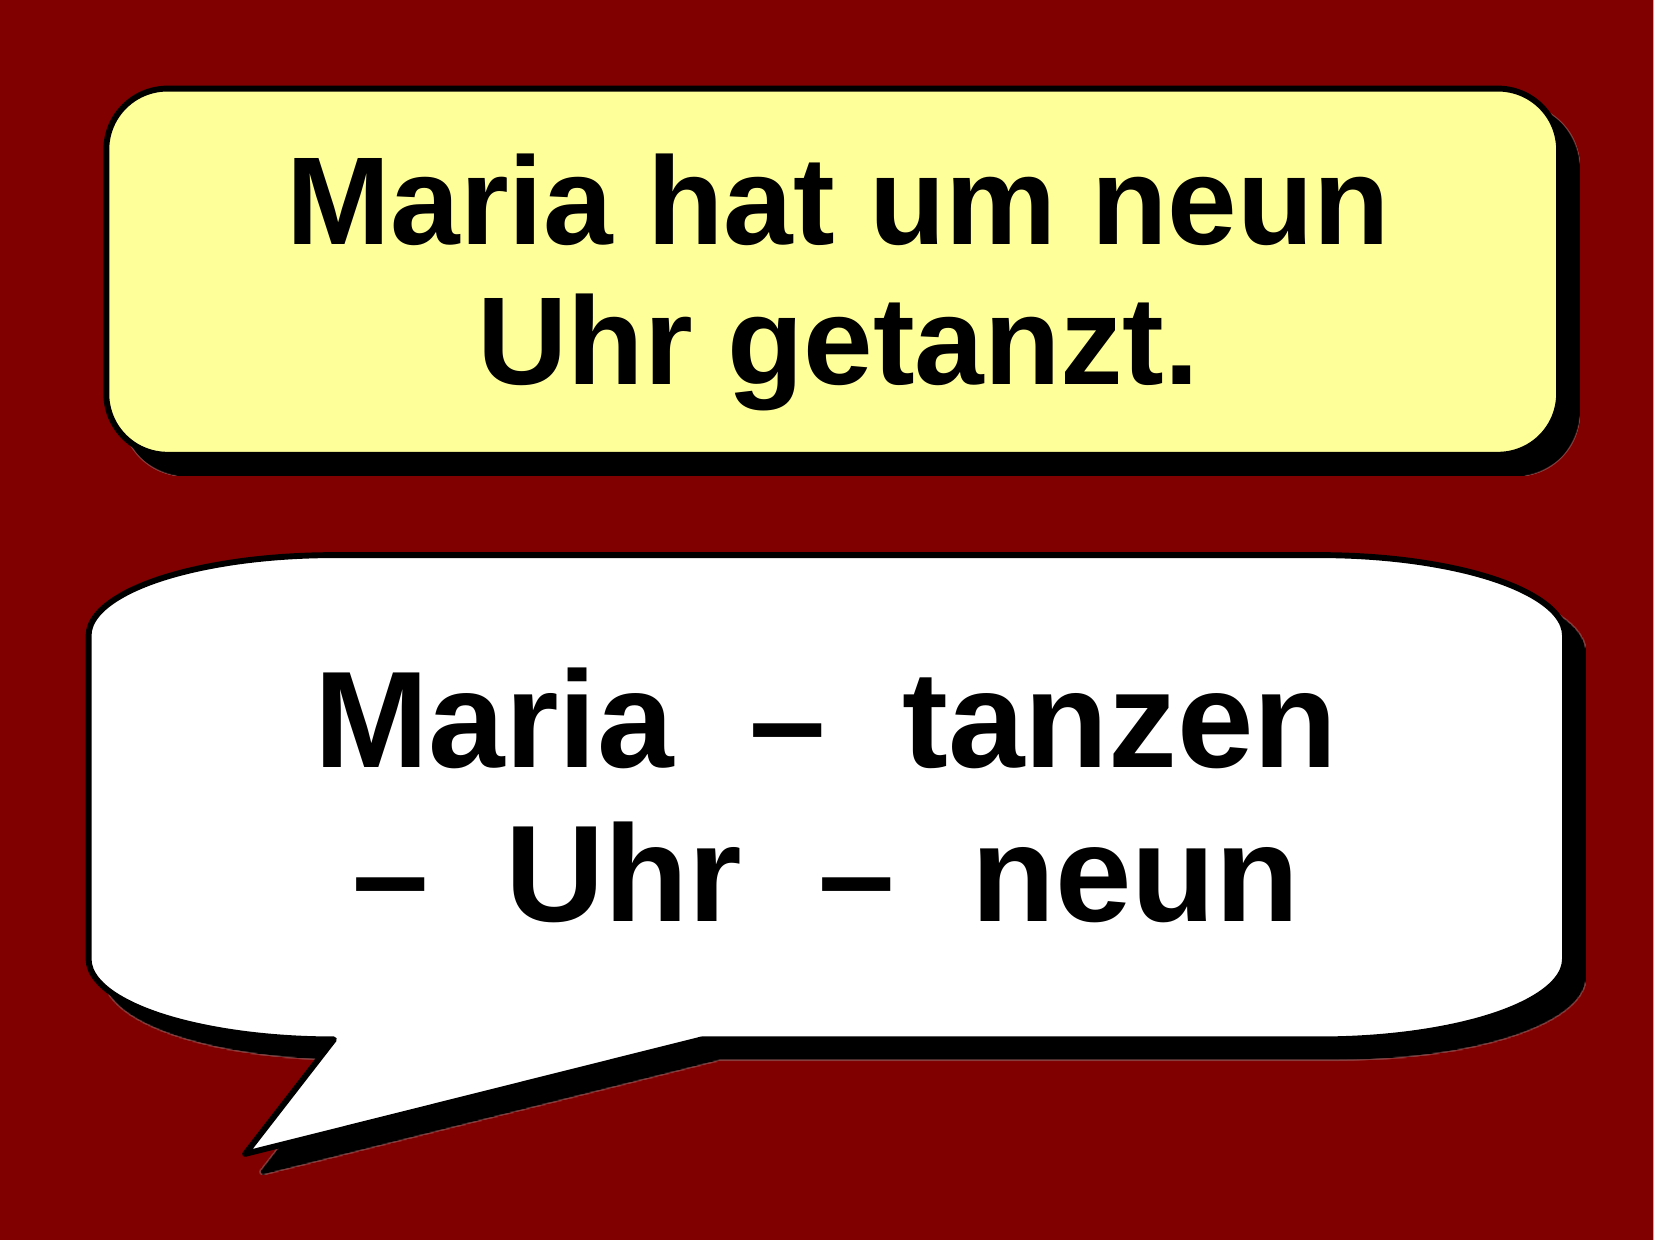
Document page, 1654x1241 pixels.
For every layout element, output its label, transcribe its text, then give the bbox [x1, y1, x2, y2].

text_box [88, 555, 1566, 1154]
text_box Maria hat um neun Uhr getanzt. [141, 124, 1536, 419]
text_box Maria – tanzen – Uhr – neun [129, 636, 1524, 959]
text_box [106, 88, 1560, 455]
